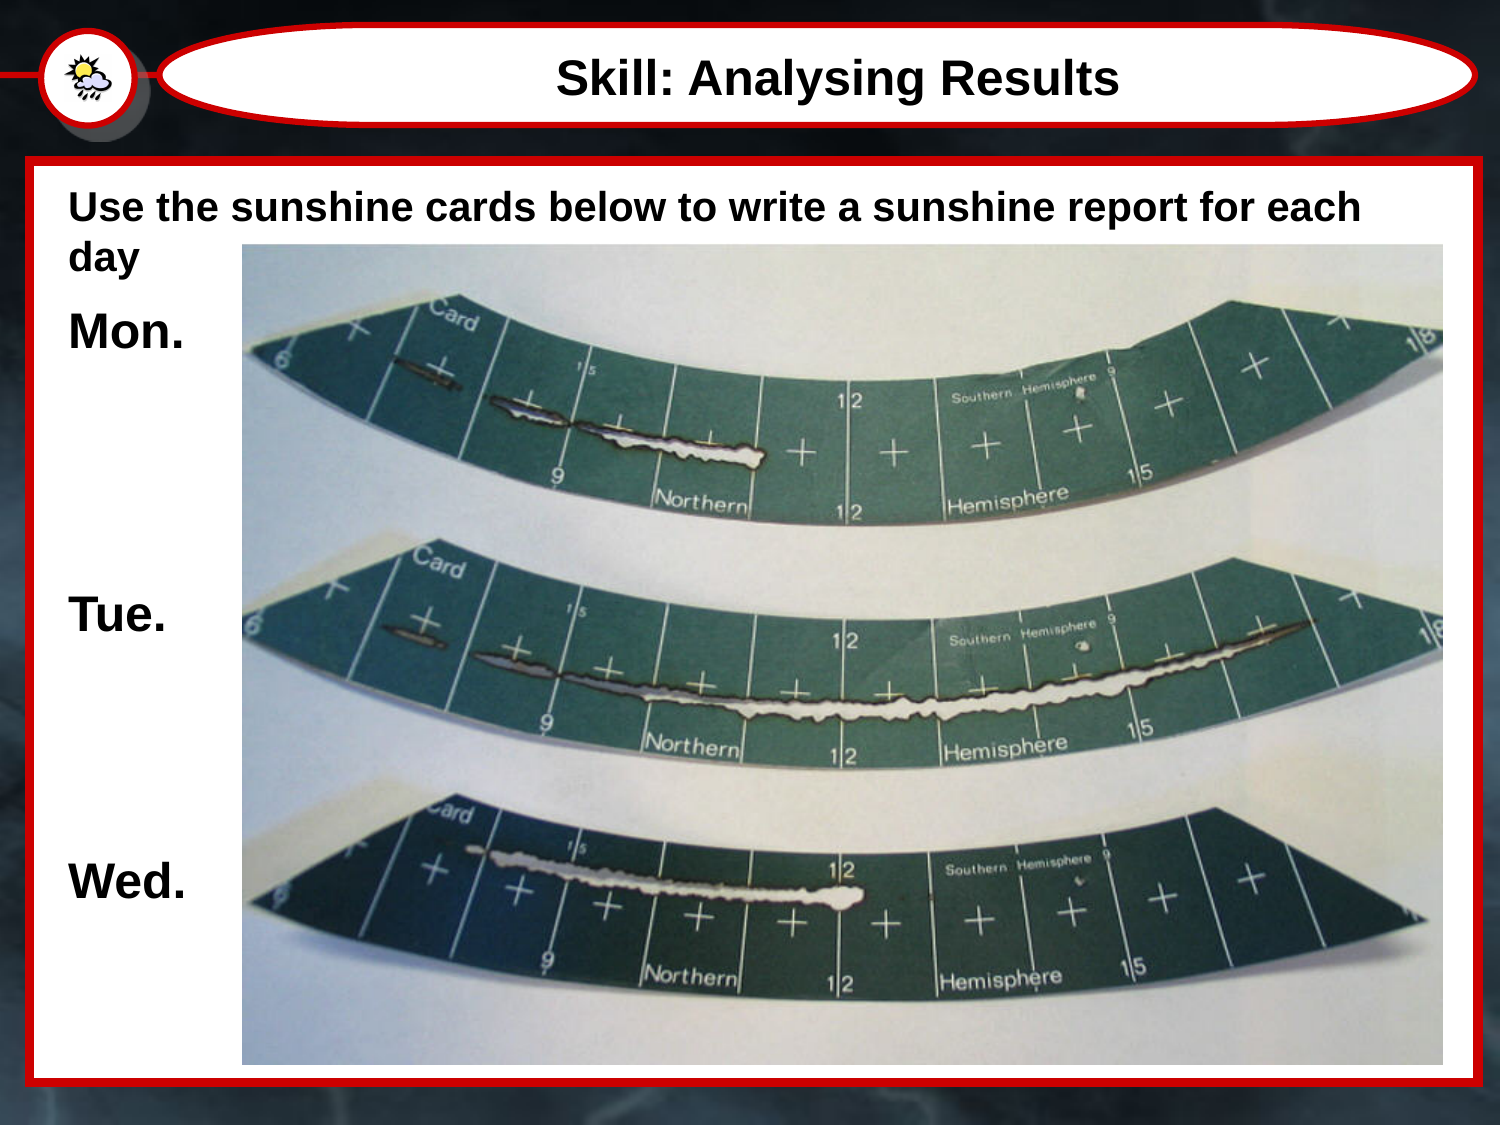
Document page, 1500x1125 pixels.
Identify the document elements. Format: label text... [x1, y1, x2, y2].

picture [64, 54, 112, 102]
text_box [159, 24, 1475, 125]
text_box Tue. [53, 574, 225, 651]
text_box Skill: Analysing Results [289, 37, 1388, 113]
text_box [41, 30, 135, 126]
text_box Use the sunshine cards below to write a sunshine report for each day [53, 172, 1459, 239]
text_box [29, 161, 1478, 1082]
text_box Wed. [53, 841, 225, 917]
text_box Mon. [53, 290, 225, 367]
picture [242, 243, 1443, 1065]
